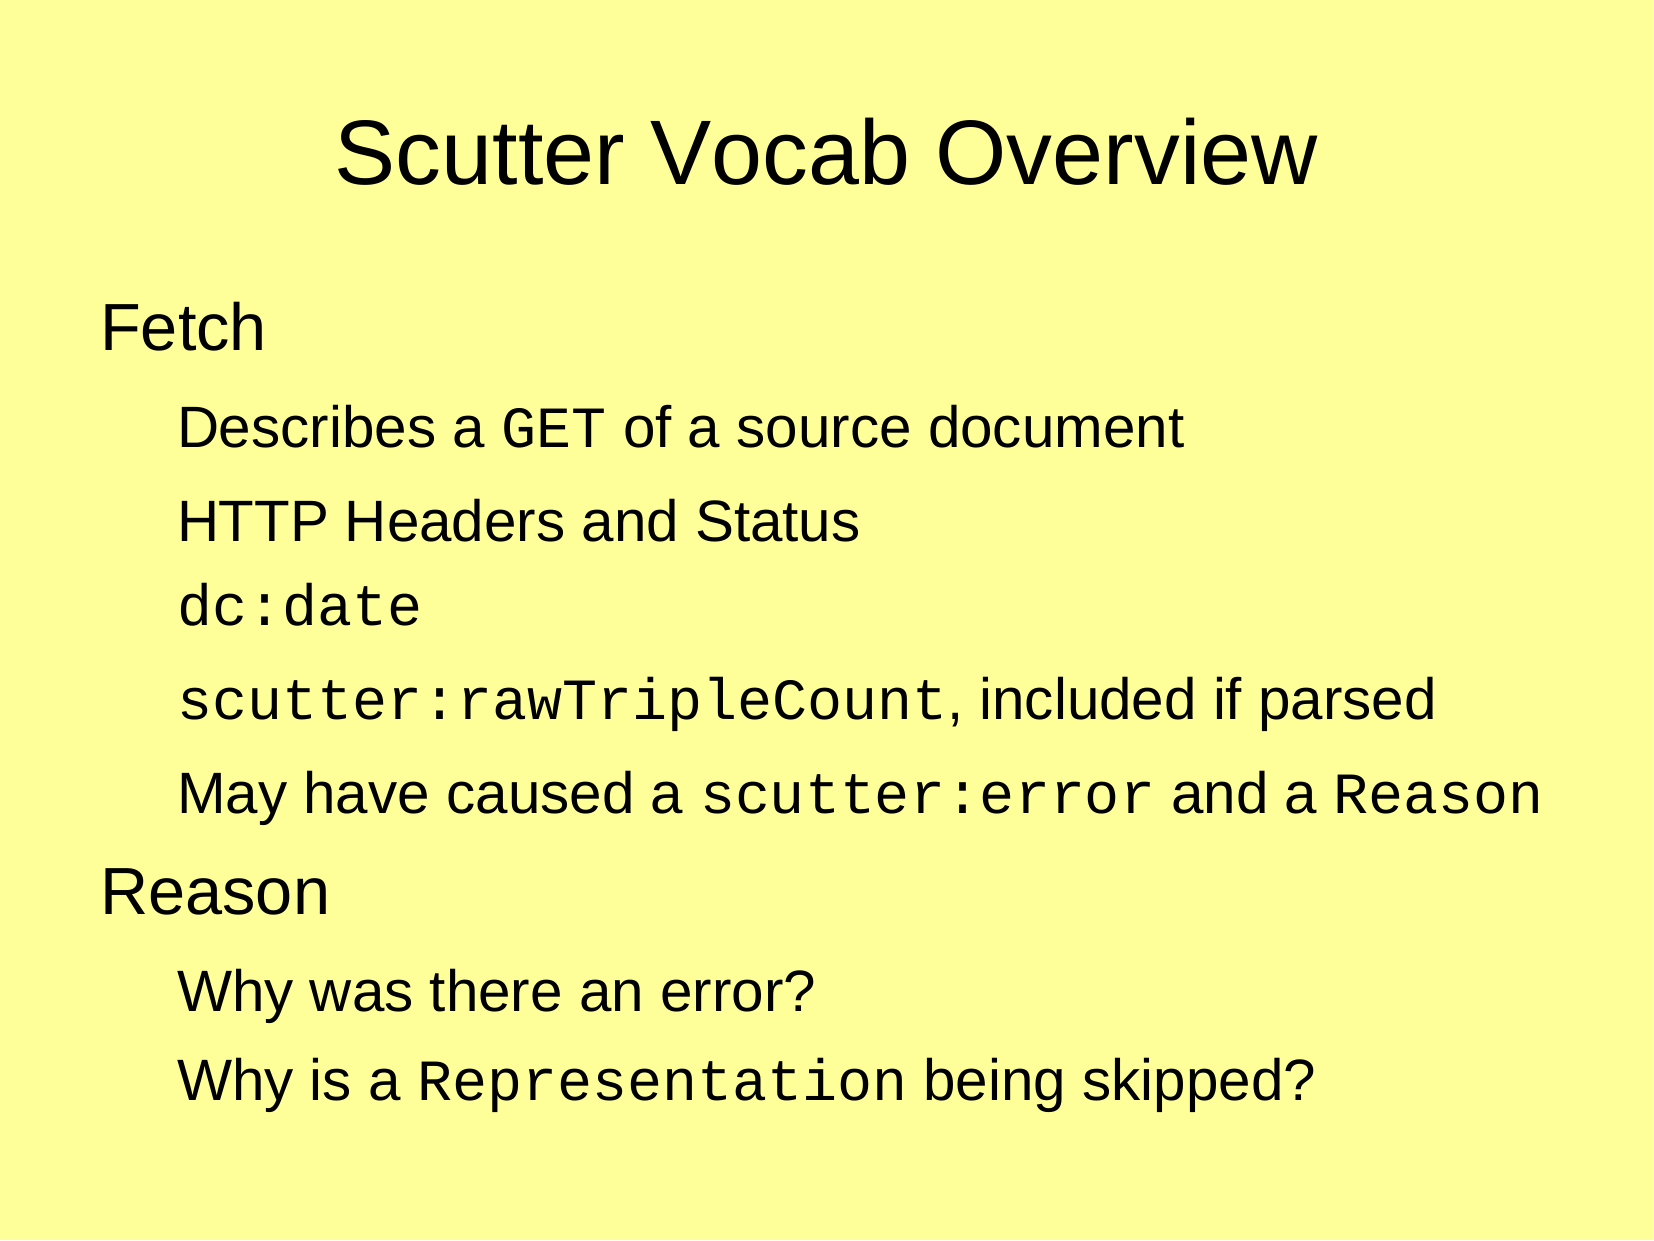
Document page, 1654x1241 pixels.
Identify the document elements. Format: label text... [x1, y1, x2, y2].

title Scutter Vocab Overview [82, 49, 1571, 257]
list Fetch Describes a GET of a source document HTTP Headers and Status dc:date scutter:rawTripleCount, included if parsed May have caused a scutter:error and a Reason Reason Why was there an error? Why is a Representation being skipped? [82, 290, 1571, 1169]
